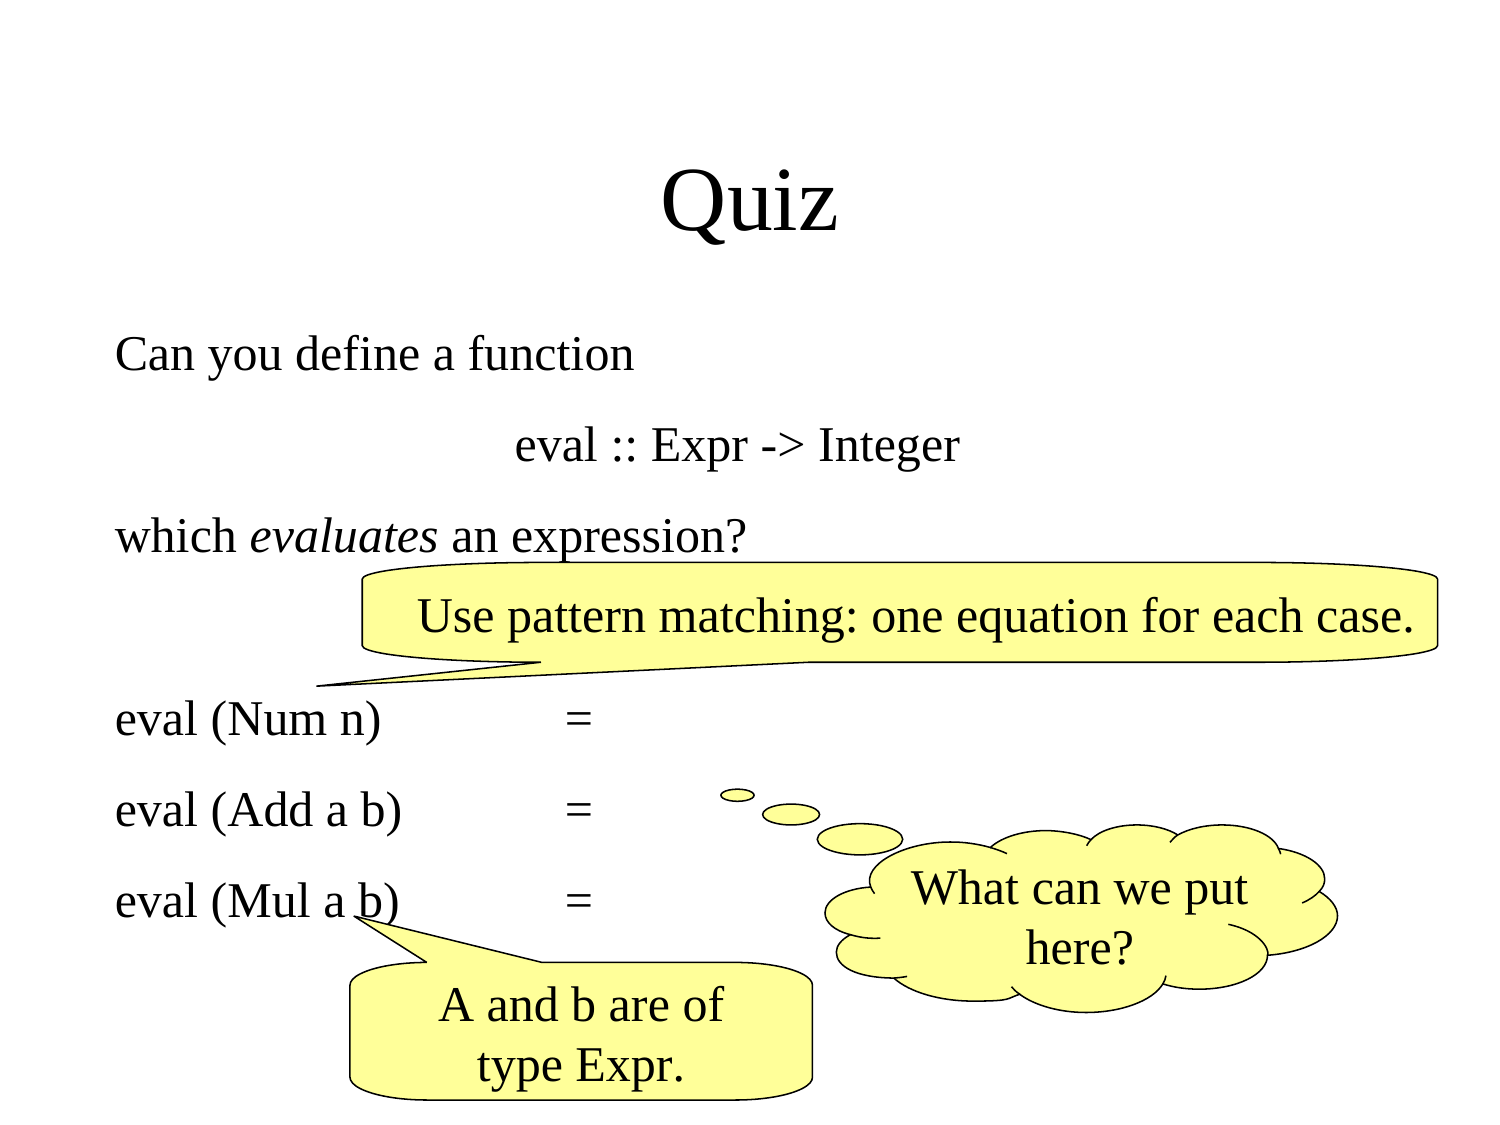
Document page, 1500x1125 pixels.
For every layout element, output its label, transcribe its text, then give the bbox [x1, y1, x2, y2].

text_box What can we put here? [762, 804, 820, 825]
text_box What can we put here? [720, 789, 755, 802]
text_box Can you define a function eval :: Expr -> Integer which evaluates an expression? eval (Num n) = eval (Add a b) = eval (Mul a b) = [99, 312, 1376, 936]
text_box What can we put here? [817, 823, 903, 855]
text_box A and b are of type Expr. [349, 916, 813, 1101]
text_box What can we put here? [825, 824, 1338, 1013]
title Quiz [112, 99, 1388, 288]
text_box Use pattern matching: one equation for each case. [316, 562, 1438, 687]
